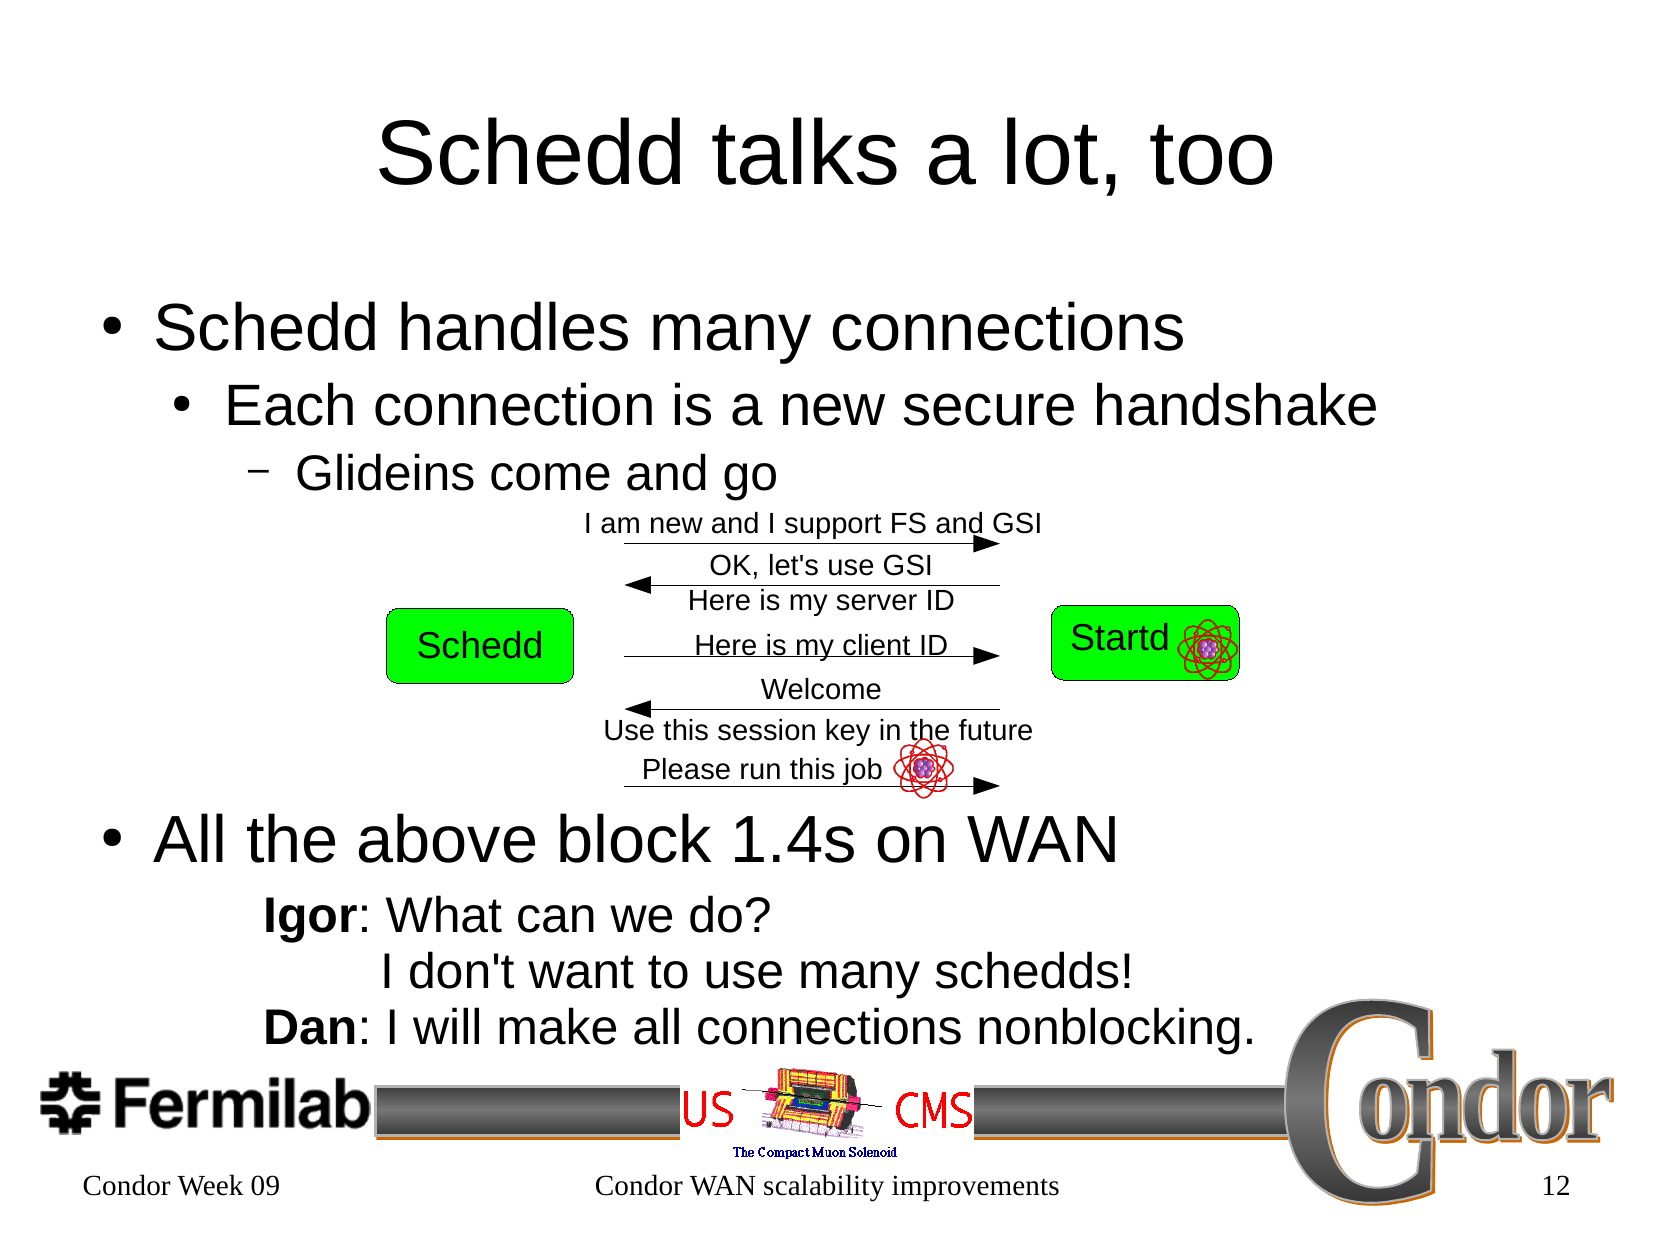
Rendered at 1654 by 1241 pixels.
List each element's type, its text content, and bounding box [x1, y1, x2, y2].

text_box Here is my client ID [602, 621, 1041, 665]
picture [1177, 619, 1238, 681]
text_box Igor: What can we do? I don't want to use many schedds! Dan: I will make all connections nonblocking. [248, 880, 1433, 1118]
picture [680, 1118, 974, 1159]
text_box Schedd [386, 608, 574, 684]
text_box Here is my server ID [602, 576, 1041, 621]
text_box Use this session key in the future [566, 706, 1072, 764]
text_box I am new and I support FS and GSI [548, 500, 1080, 557]
text_box Startd [1051, 605, 1240, 681]
picture [893, 738, 954, 799]
text_box OK, let's use GSI [602, 541, 1041, 576]
list Schedd handles many connections Each connection is a new secure handshake Glideins come and go All the above block 1.4s on WAN [82, 290, 1571, 1109]
title Schedd talks a lot, too [82, 49, 1571, 257]
text_box Welcome [602, 665, 1041, 706]
text_box Please run this job [543, 745, 982, 803]
picture [40, 1071, 371, 1135]
